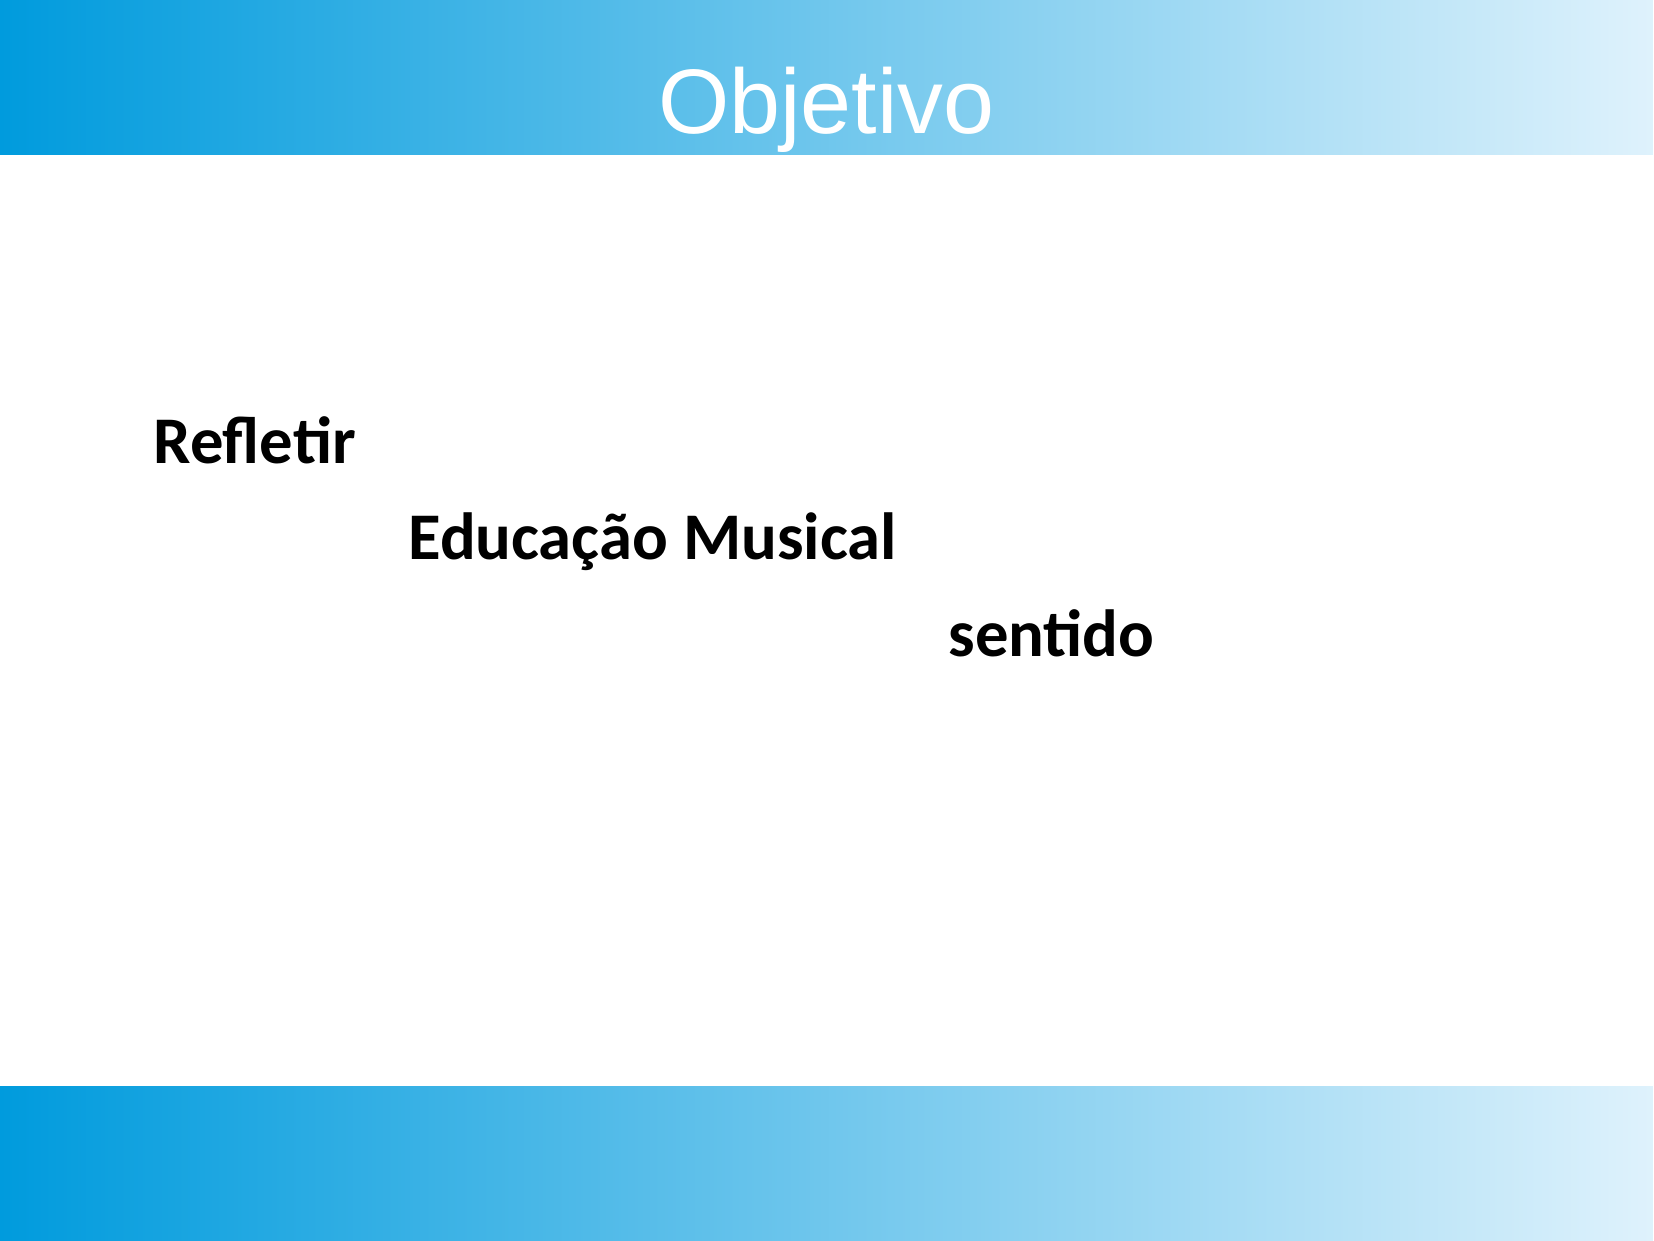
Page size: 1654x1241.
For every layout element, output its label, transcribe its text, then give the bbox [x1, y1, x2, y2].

list Refletir Educação Musical sentido [153, 413, 1501, 832]
title Objetivo [82, 49, 1571, 155]
